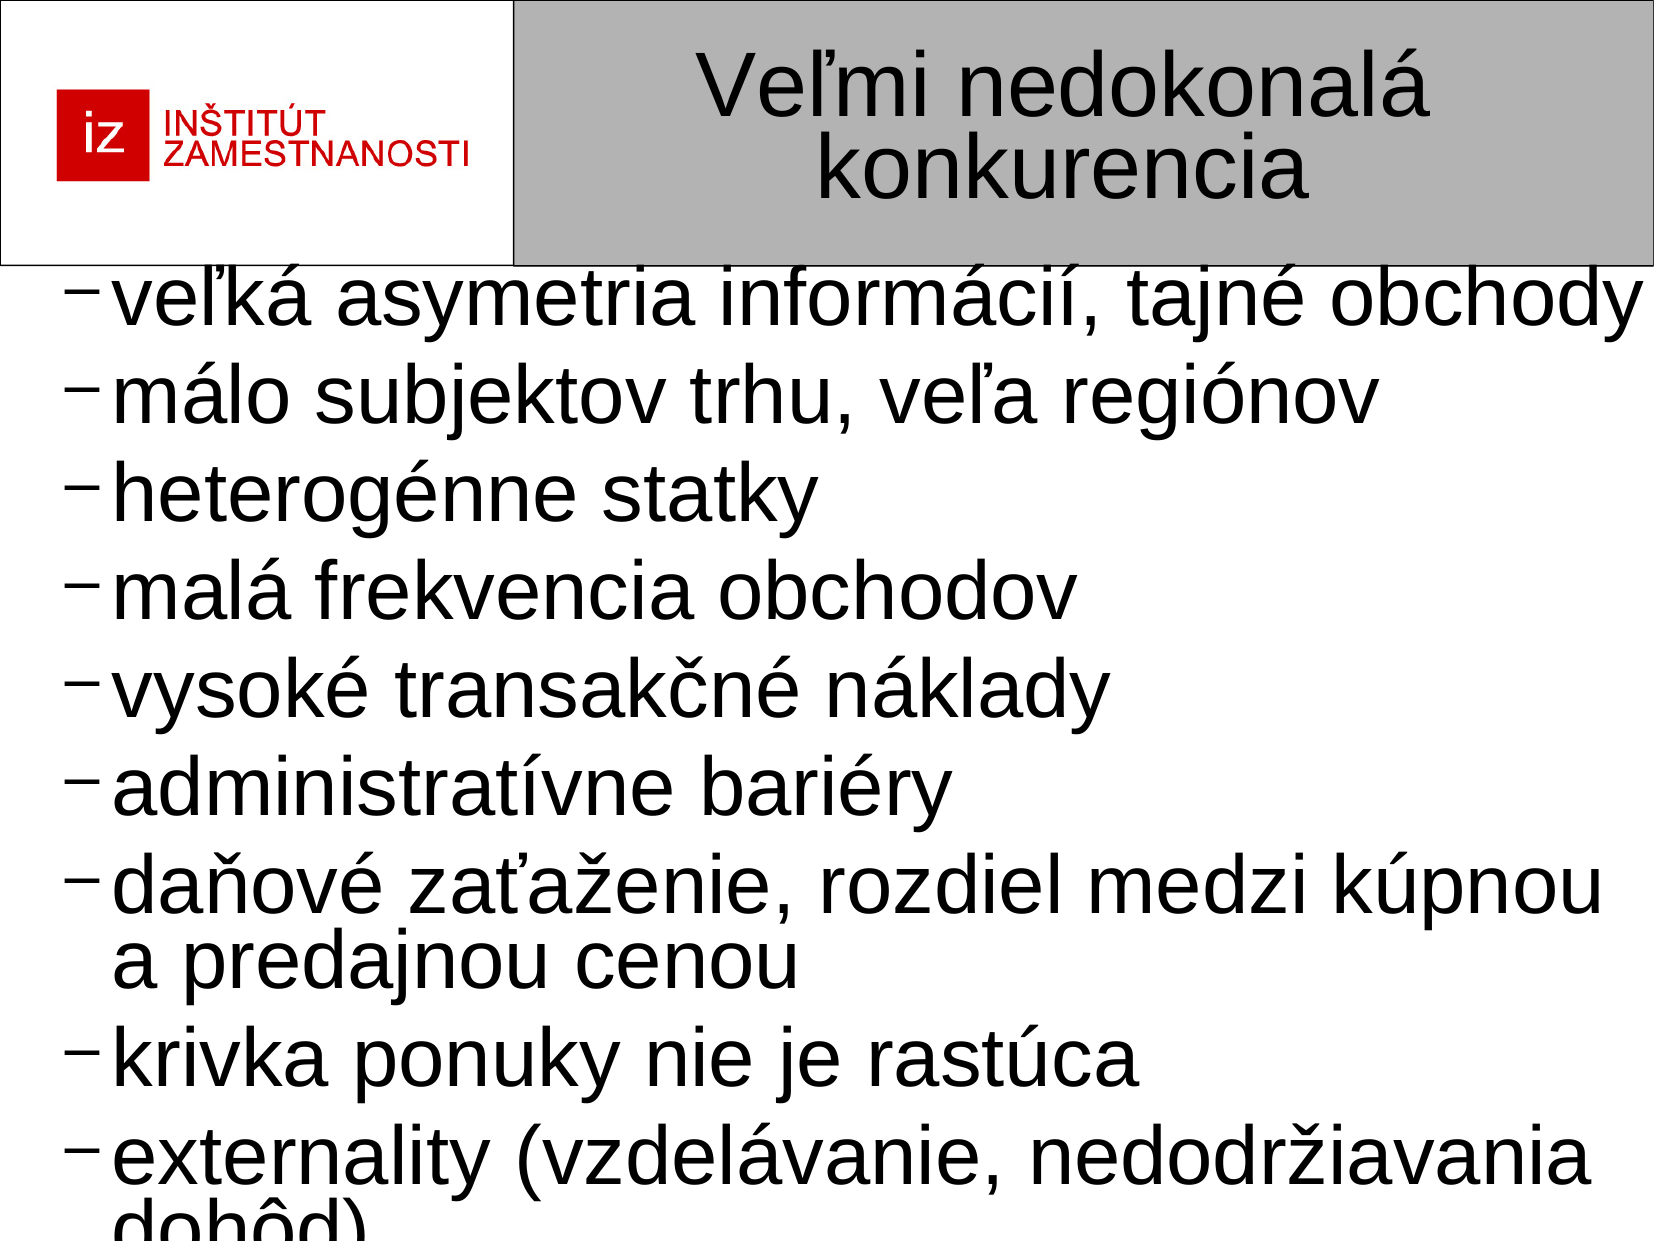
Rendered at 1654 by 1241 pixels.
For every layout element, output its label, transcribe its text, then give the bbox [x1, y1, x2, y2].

list veľká asymetria informácií, tajné obchody málo subjektov trhu, veľa regiónov heterogénne statky malá frekvencia obchodov vysoké transakčné náklady administratívne bariéry daňové zaťaženie, rozdiel medzi kúpnou a predajnou cenou krivka ponuky nie je rastúca externality (vzdelávanie, nedodržiavania dohôd) … [0, 265, 1654, 1241]
title Veľmi nedokonalá konkurencia [561, 37, 1565, 229]
picture [5, 8, 512, 257]
